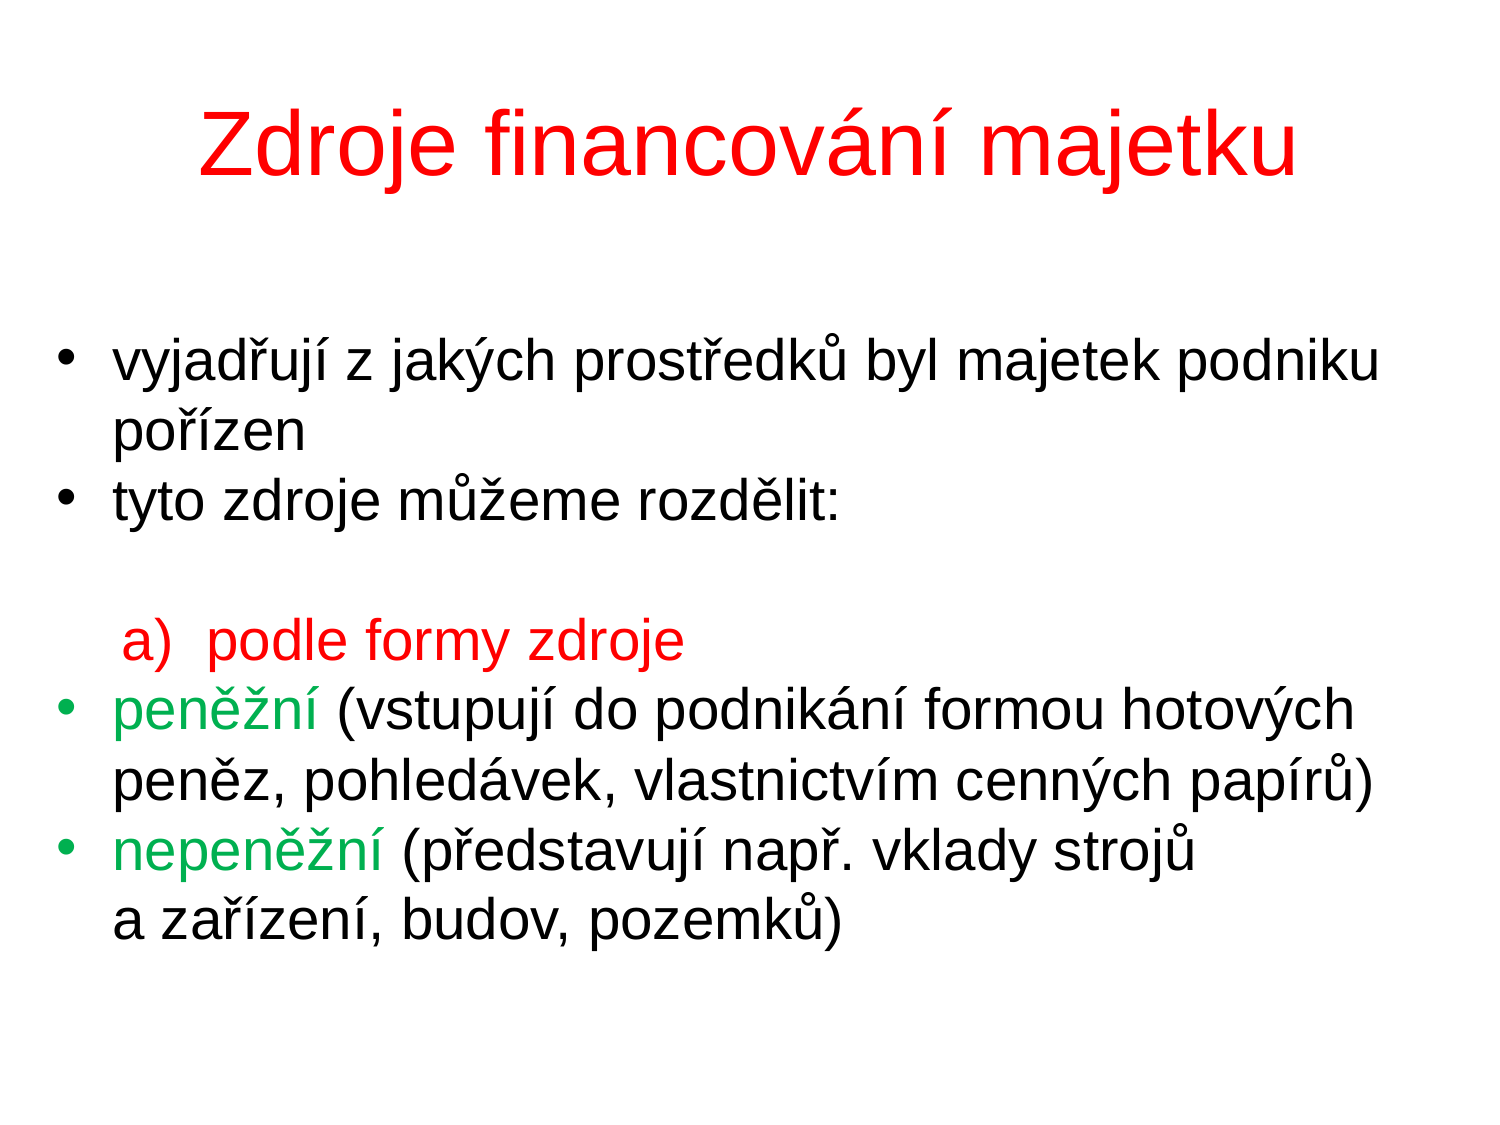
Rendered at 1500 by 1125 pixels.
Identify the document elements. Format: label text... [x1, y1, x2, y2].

list vyjadřují z jakých prostředků byl majetek podniku pořízen tyto zdroje můžeme rozdělit: podle formy zdroje peněžní (vstupují do podnikání formou hotových peněz, pohledávek, vlastnictvím cenných papírů) nepeněžní (představují např. vklady strojů a zařízení, budov, pozemků) [41, 314, 1447, 1083]
title Zdroje financování majetku [75, 45, 1426, 233]
